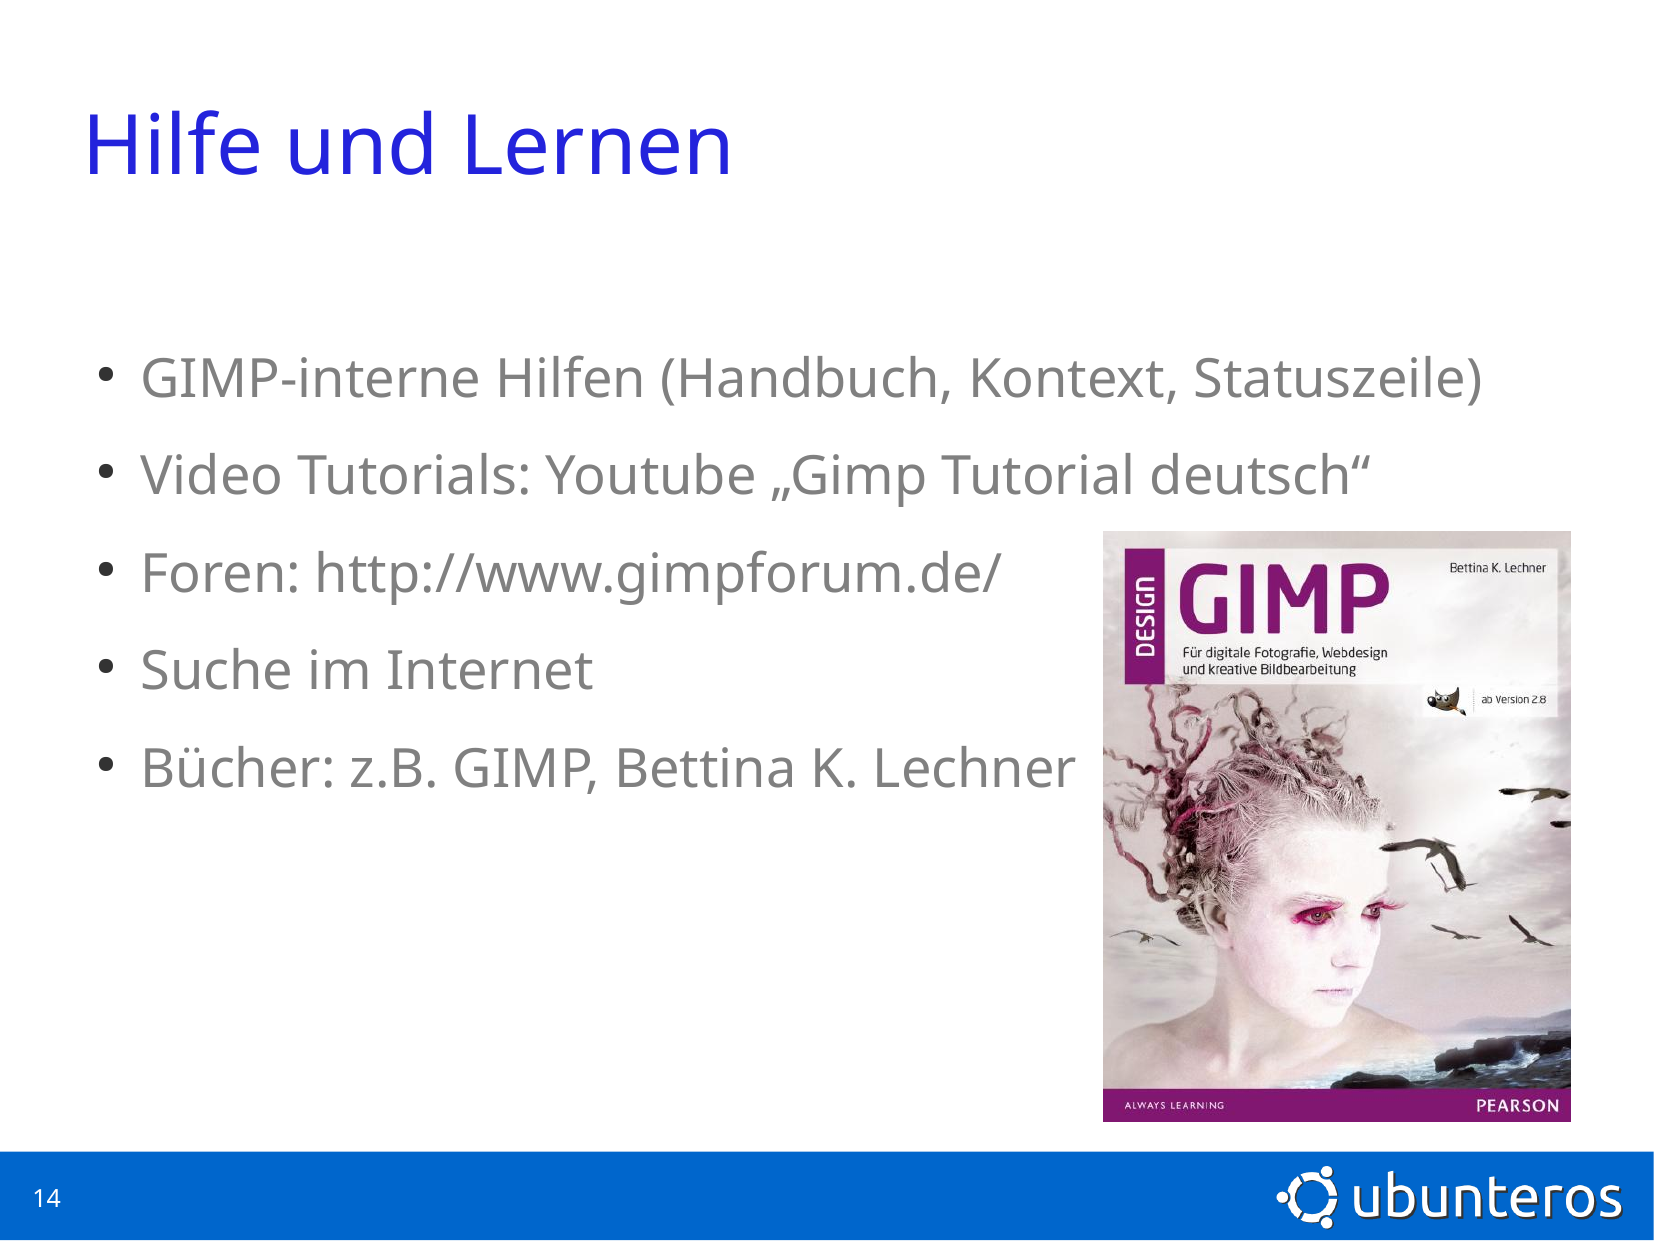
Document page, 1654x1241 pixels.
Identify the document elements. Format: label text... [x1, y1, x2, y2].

list GIMP-interne Hilfen (Handbuch, Kontext, Statuszeile) Video Tutorials: Youtube „Gimp Tutorial deutsch“ Foren: http://www.gimpforum.de/ Suche im Internet Bücher: z.B. GIMP, Bettina K. Lechner [87, 301, 1579, 1022]
picture [1103, 531, 1571, 1123]
picture [1269, 1157, 1635, 1235]
title Hilfe und Lernen [82, 37, 1571, 245]
